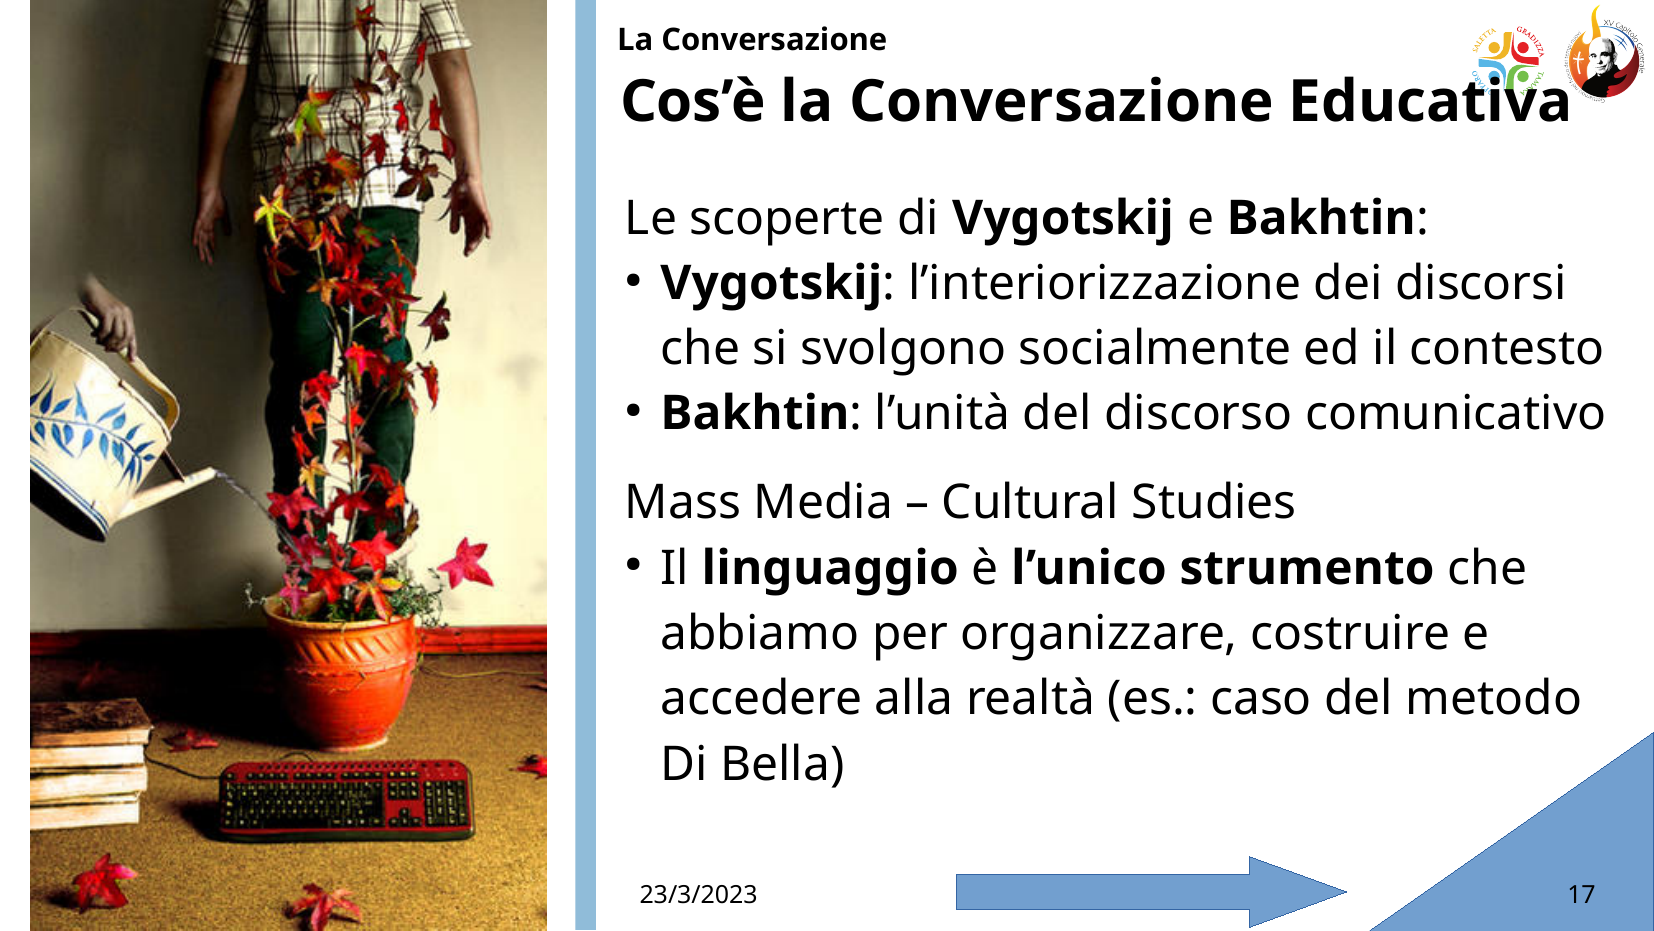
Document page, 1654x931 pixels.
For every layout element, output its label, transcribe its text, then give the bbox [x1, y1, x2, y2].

picture [30, 0, 547, 931]
subtitle Le scoperte di Vygotskij e Bakhtin: Vygotskij: l’interiorizzazione dei discorsi che si svolgono socialmente ed il contesto Bakhtin: l’unità del discorso comunicativo Mass Media – Cultural Studies Il linguaggio è l’unico strumento che abbiamo per organizzare, costruire e accedere alla realtà (es.: caso del metodo Di Bella) [624, 183, 1630, 886]
text_box [956, 856, 1347, 928]
title Cos’è la Conversazione Educativa [620, 70, 1617, 142]
text_box La Conversazione [602, 9, 1335, 63]
picture [1563, 4, 1646, 103]
